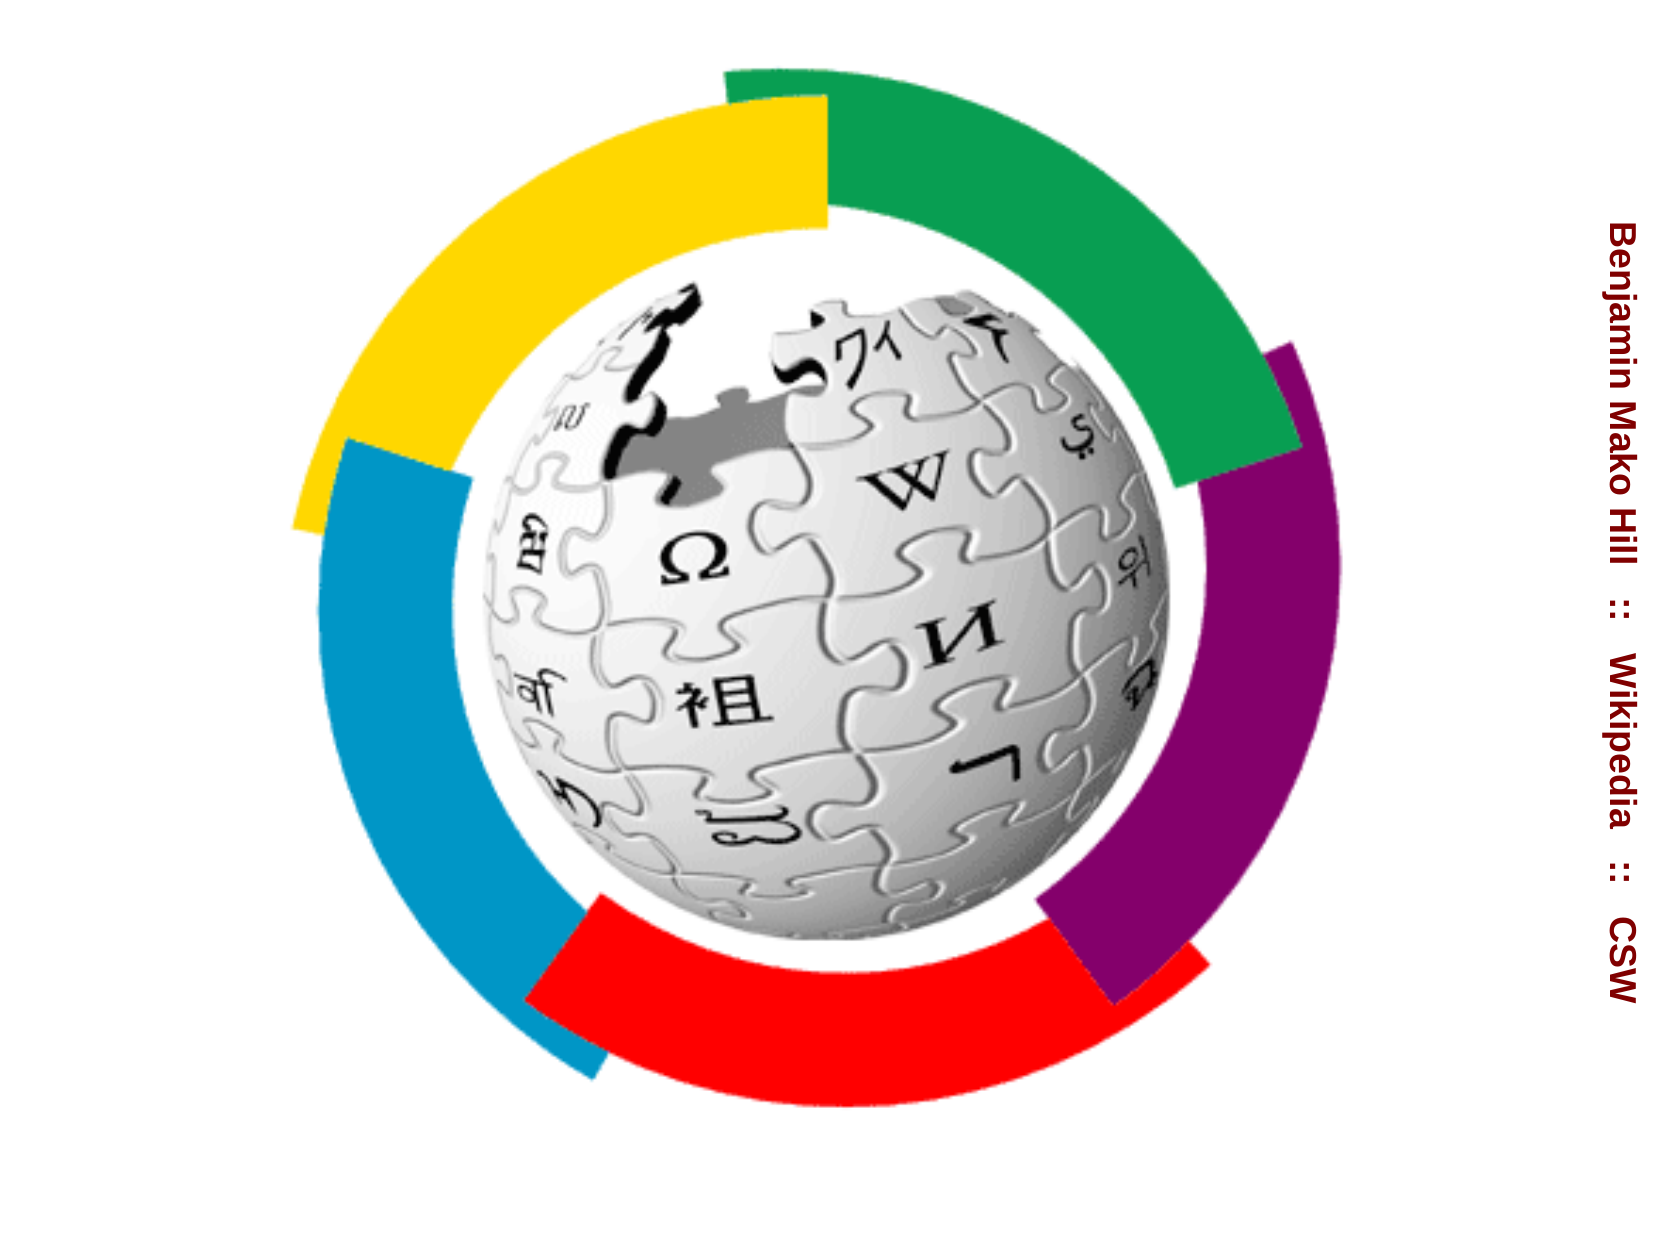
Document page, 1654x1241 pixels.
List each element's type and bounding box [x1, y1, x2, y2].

picture [173, 0, 1473, 1190]
